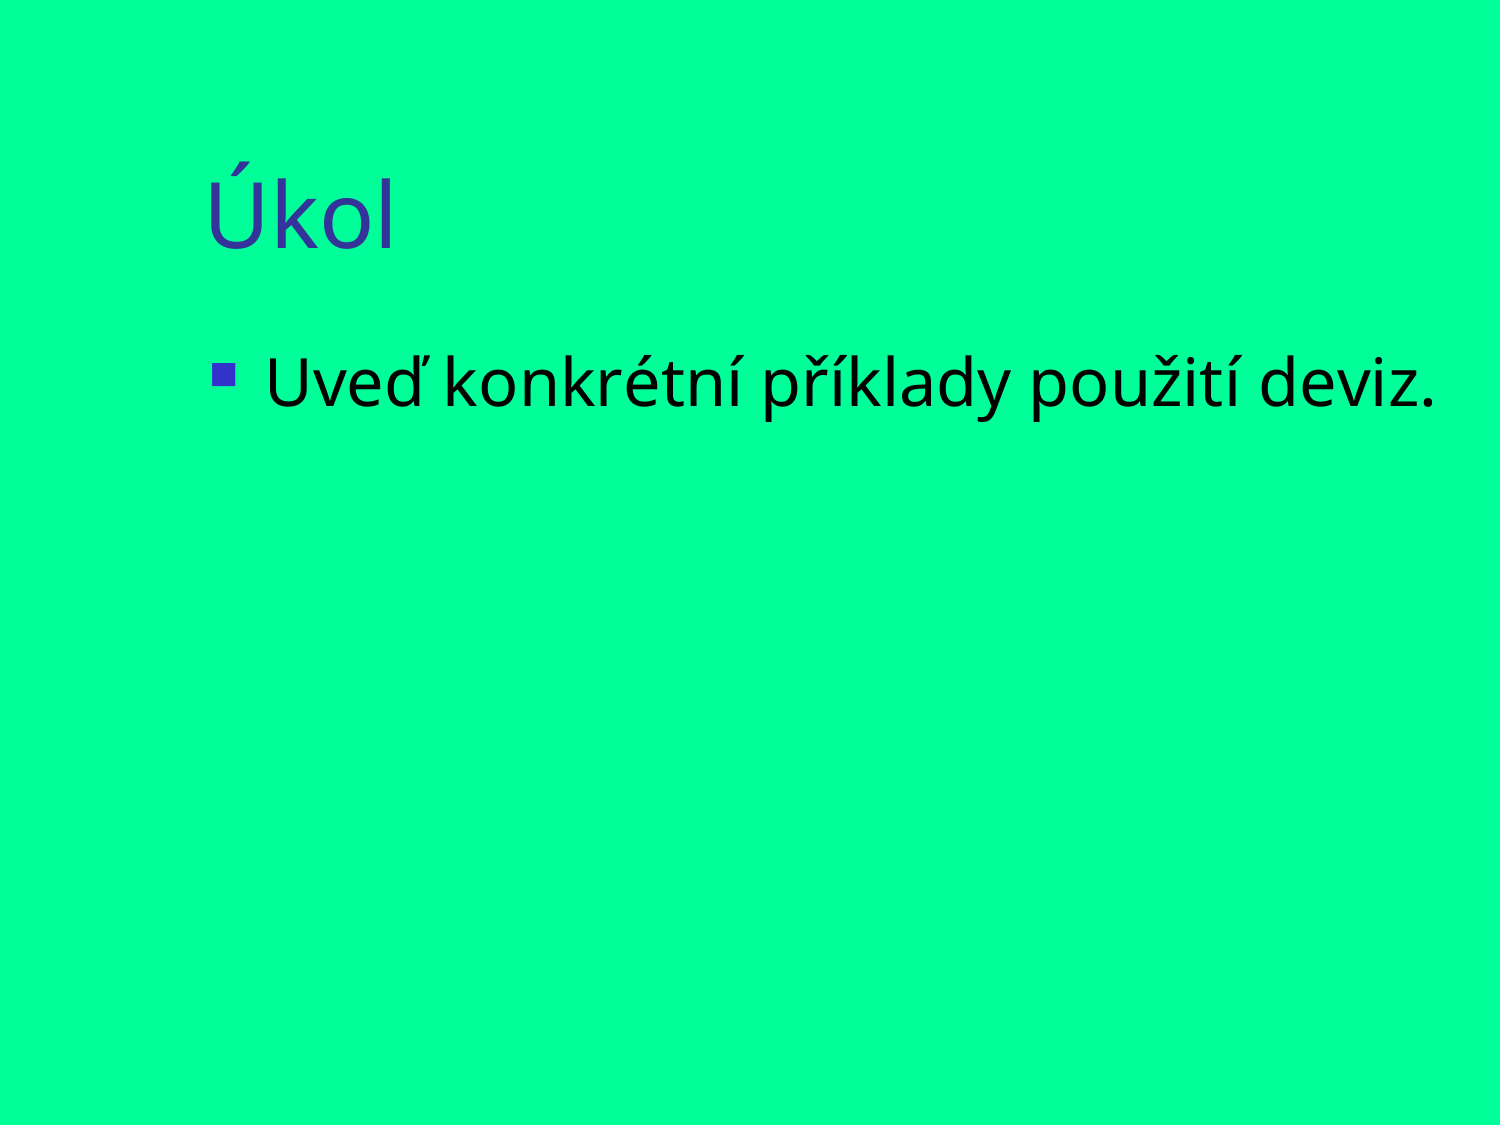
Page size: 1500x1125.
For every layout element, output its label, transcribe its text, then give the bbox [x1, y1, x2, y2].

list Uveď konkrétní příklady použití deviz. [193, 331, 1469, 1032]
title Úkol [188, 35, 1467, 276]
